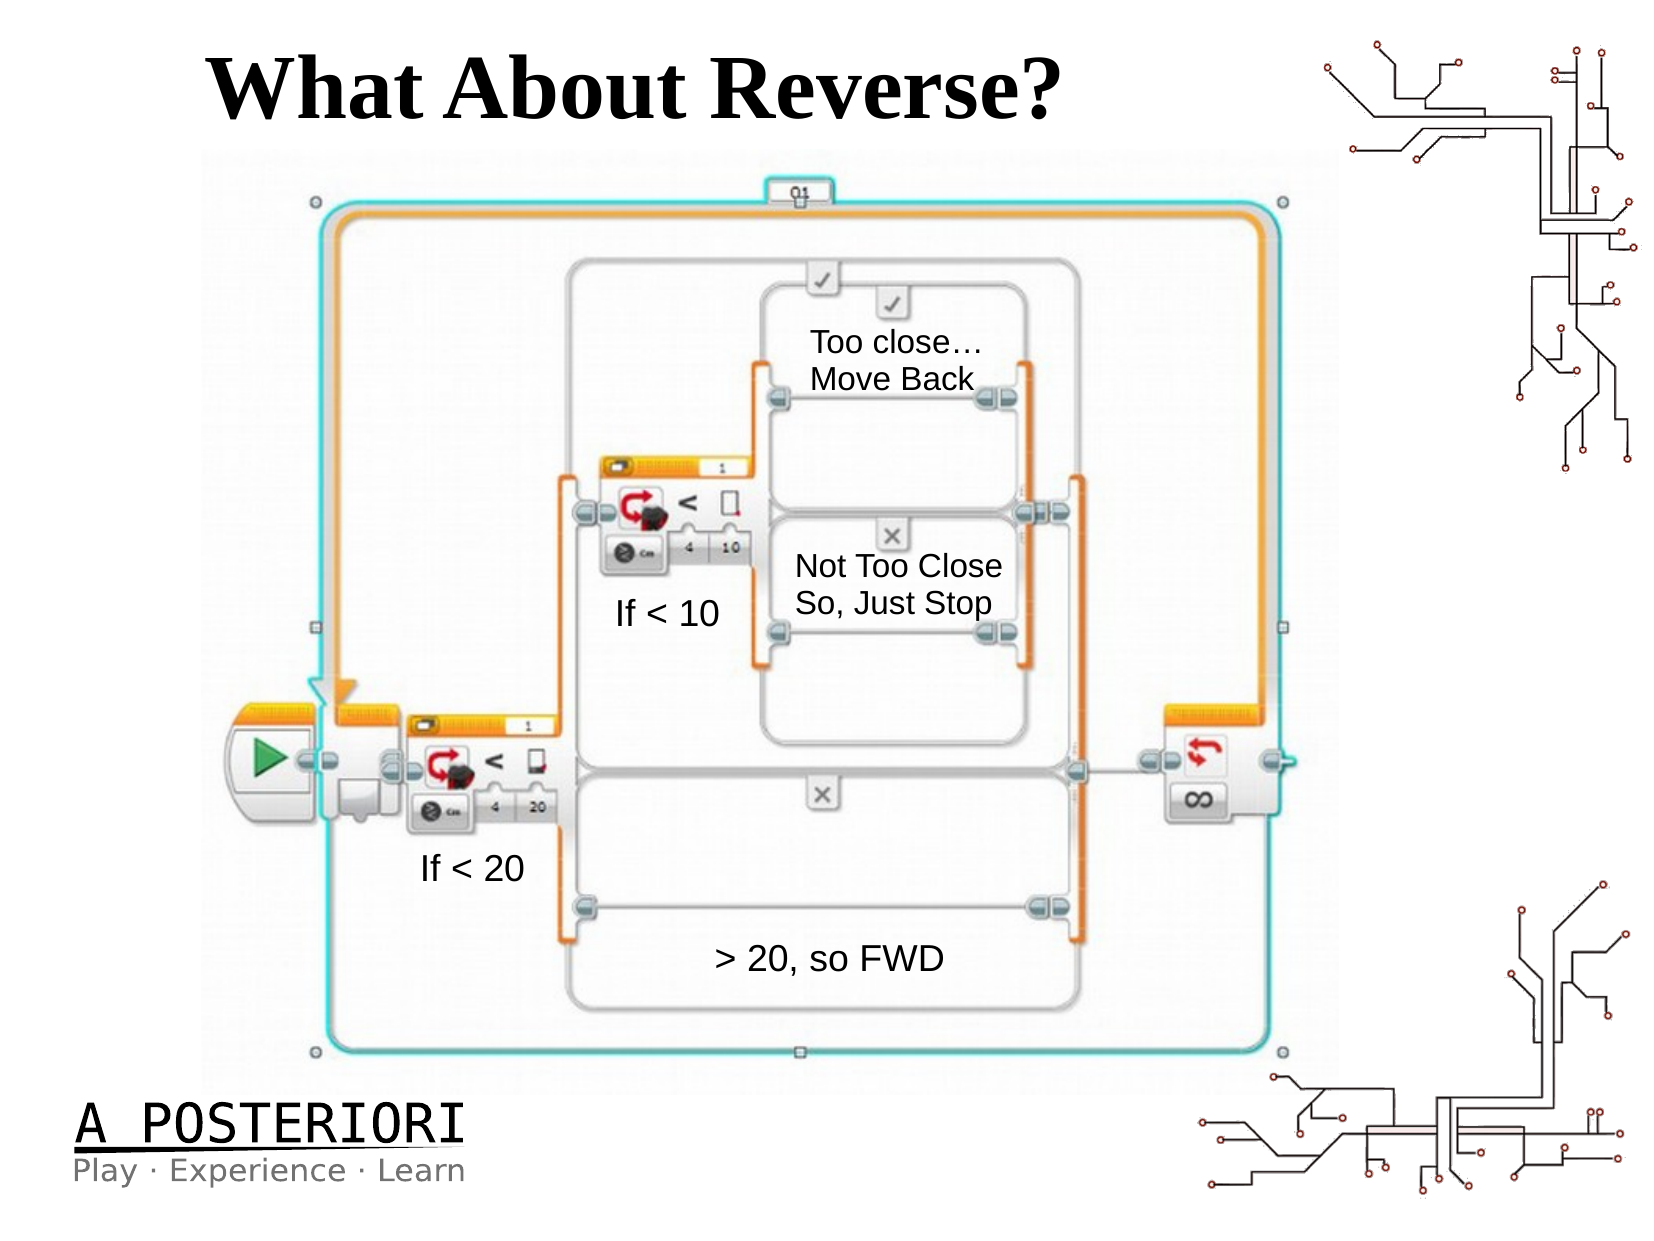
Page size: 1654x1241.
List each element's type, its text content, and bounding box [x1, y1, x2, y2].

picture [201, 35, 1643, 496]
text_box If < 20 [405, 840, 541, 897]
text_box [81, 257, 1576, 1071]
text_box Not Too Close So, Just Stop [780, 540, 1019, 629]
title What About Reverse? [11, 0, 1261, 190]
text_box If < 10 [600, 585, 736, 642]
text_box Too close… Move Back [795, 316, 999, 406]
picture [201, 862, 1636, 1201]
picture [73, 1101, 466, 1189]
text_box > 20, so FWD [699, 930, 961, 987]
